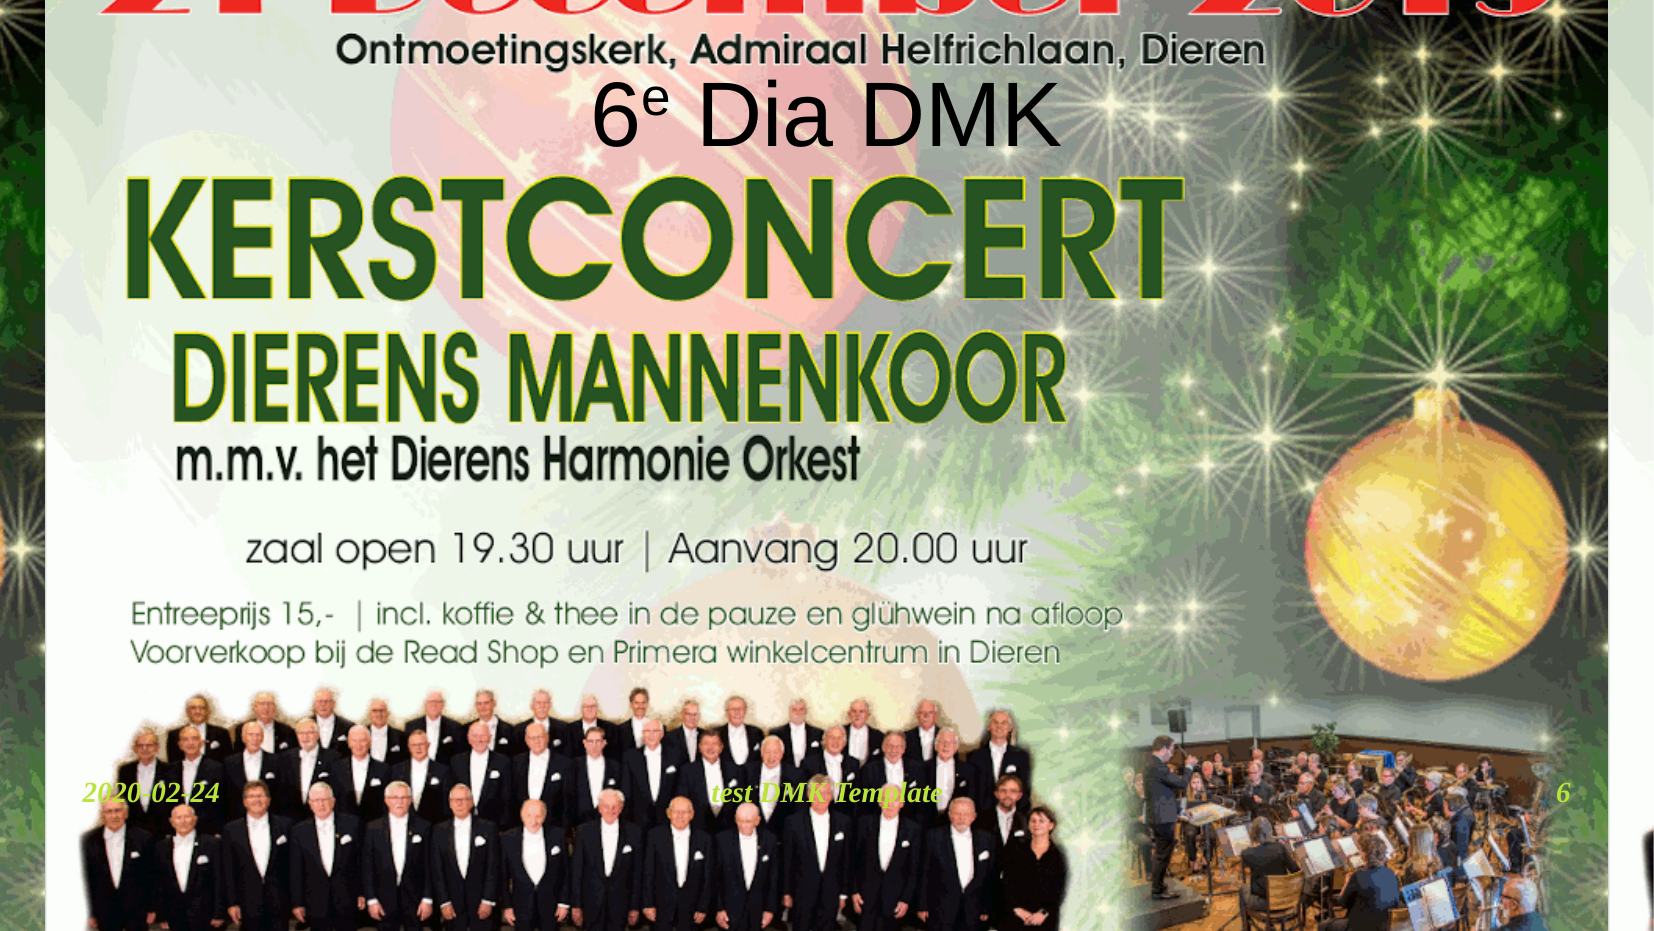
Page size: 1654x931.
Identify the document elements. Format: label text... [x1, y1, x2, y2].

title 6e Dia DMK [82, 37, 1571, 193]
picture [0, 0, 1654, 931]
